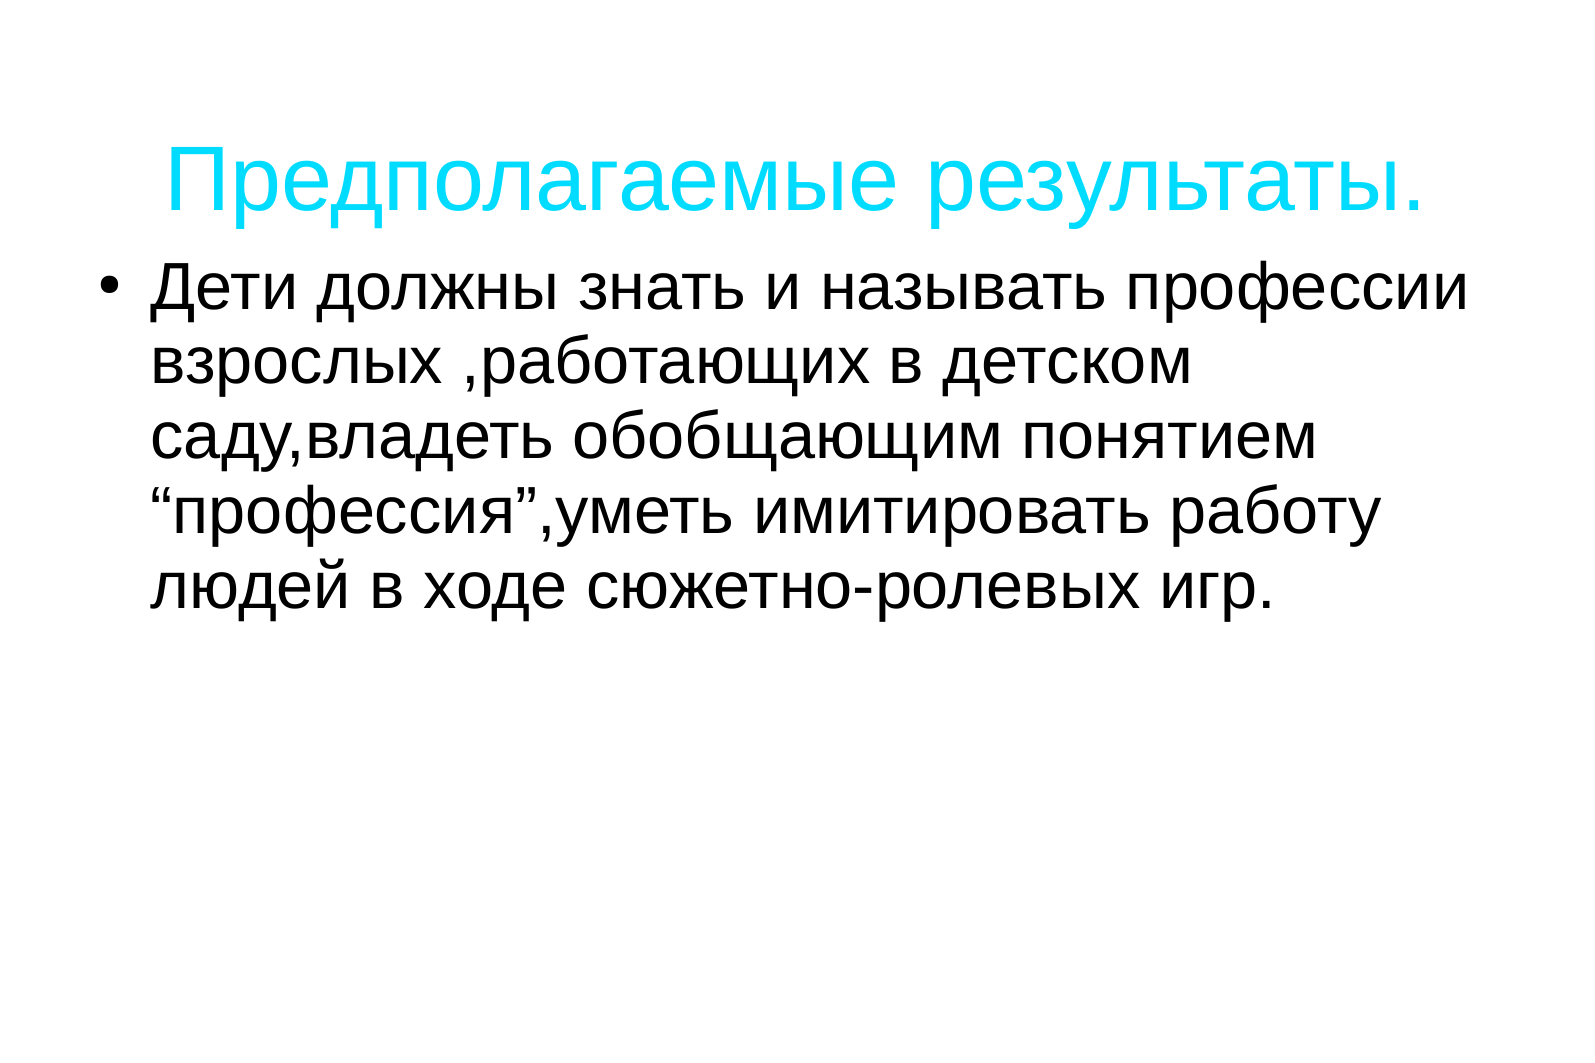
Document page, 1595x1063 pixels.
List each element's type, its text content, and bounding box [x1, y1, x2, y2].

title Предполагаемые результаты. [115, 97, 1478, 248]
list Дети должны знать и называть профессии взрослых ,работающих в детском саду,владеть обобщающим понятием “профессия”,уметь имитировать работу людей в ходе сюжетно-ролевых игр. [79, 248, 1515, 951]
